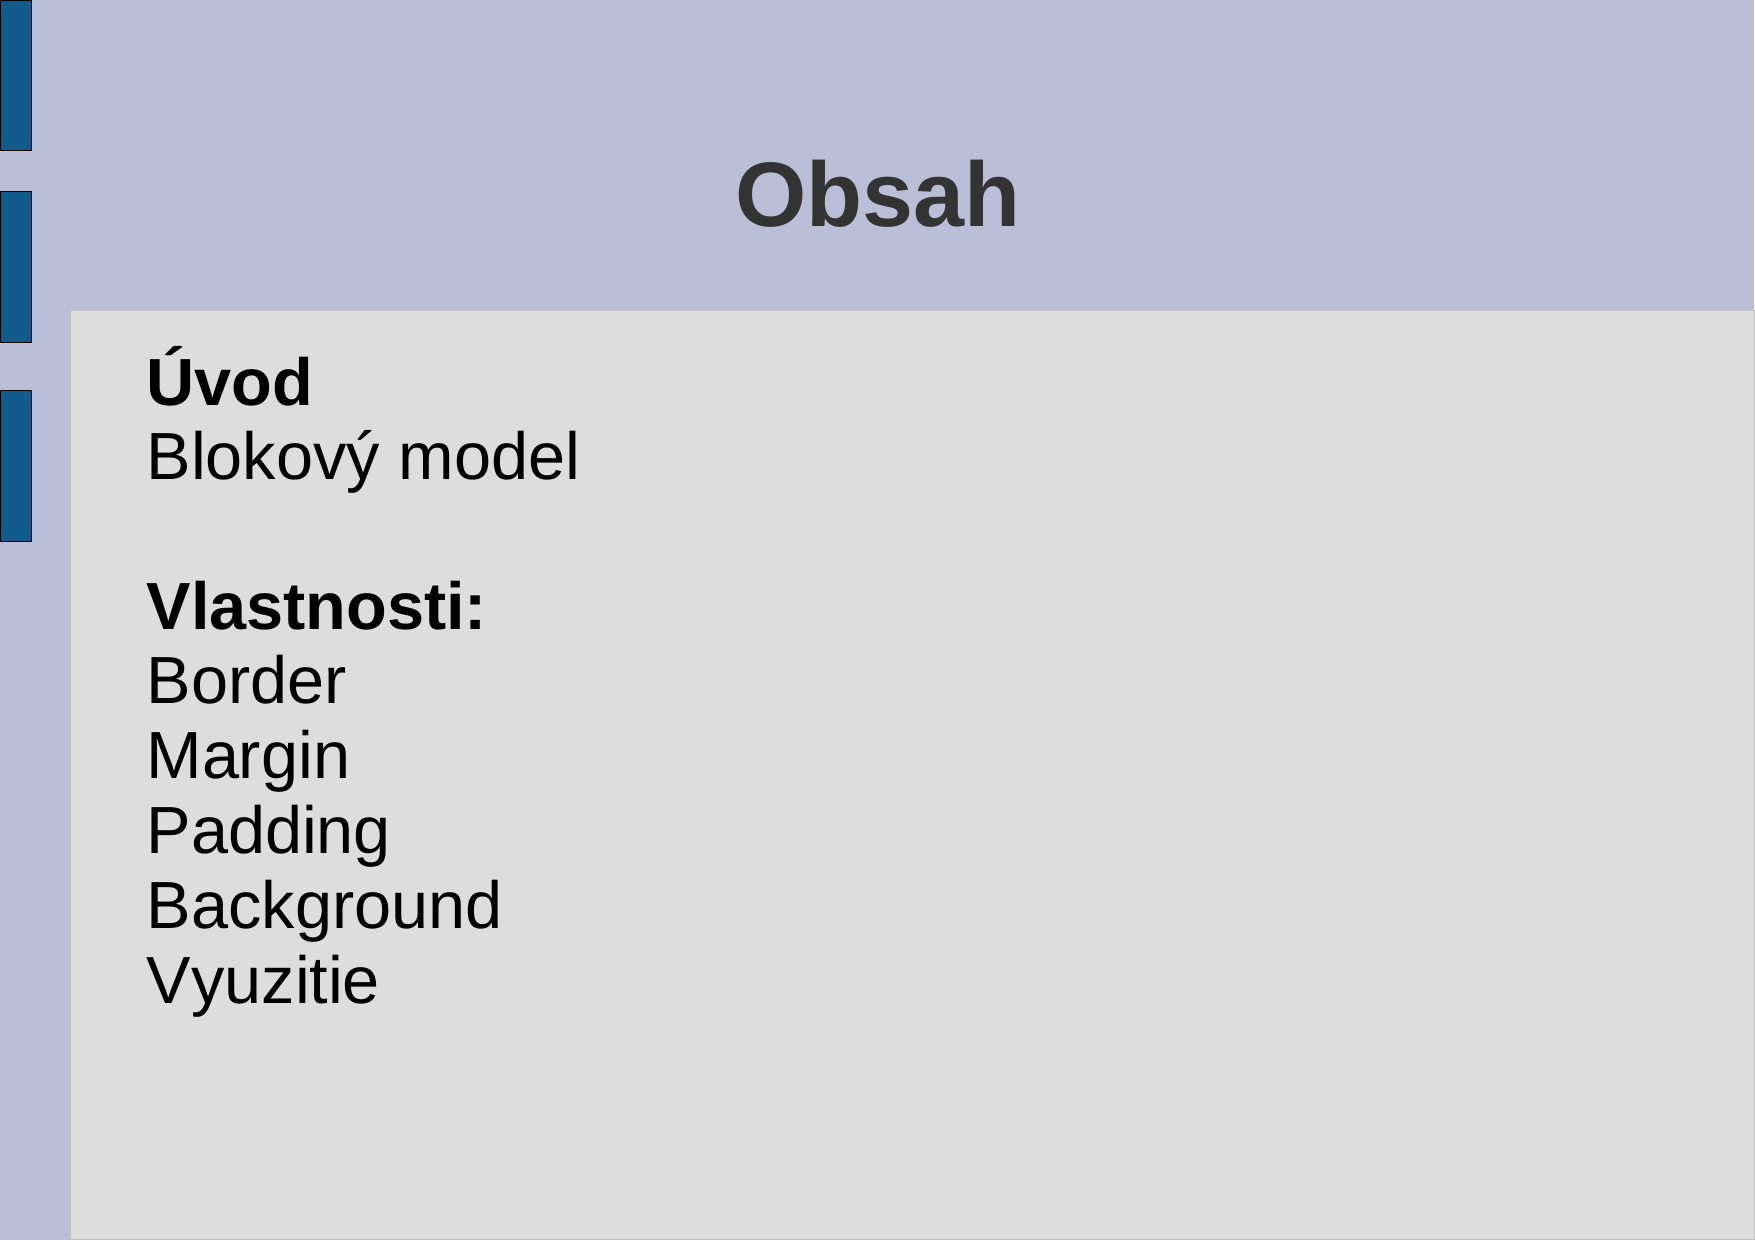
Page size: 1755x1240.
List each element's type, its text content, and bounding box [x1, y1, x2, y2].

list Úvod Blokový model Vlastnosti: Border Margin Padding Background Vyuzitie [128, 344, 1628, 1126]
title Obsah [128, 98, 1628, 291]
